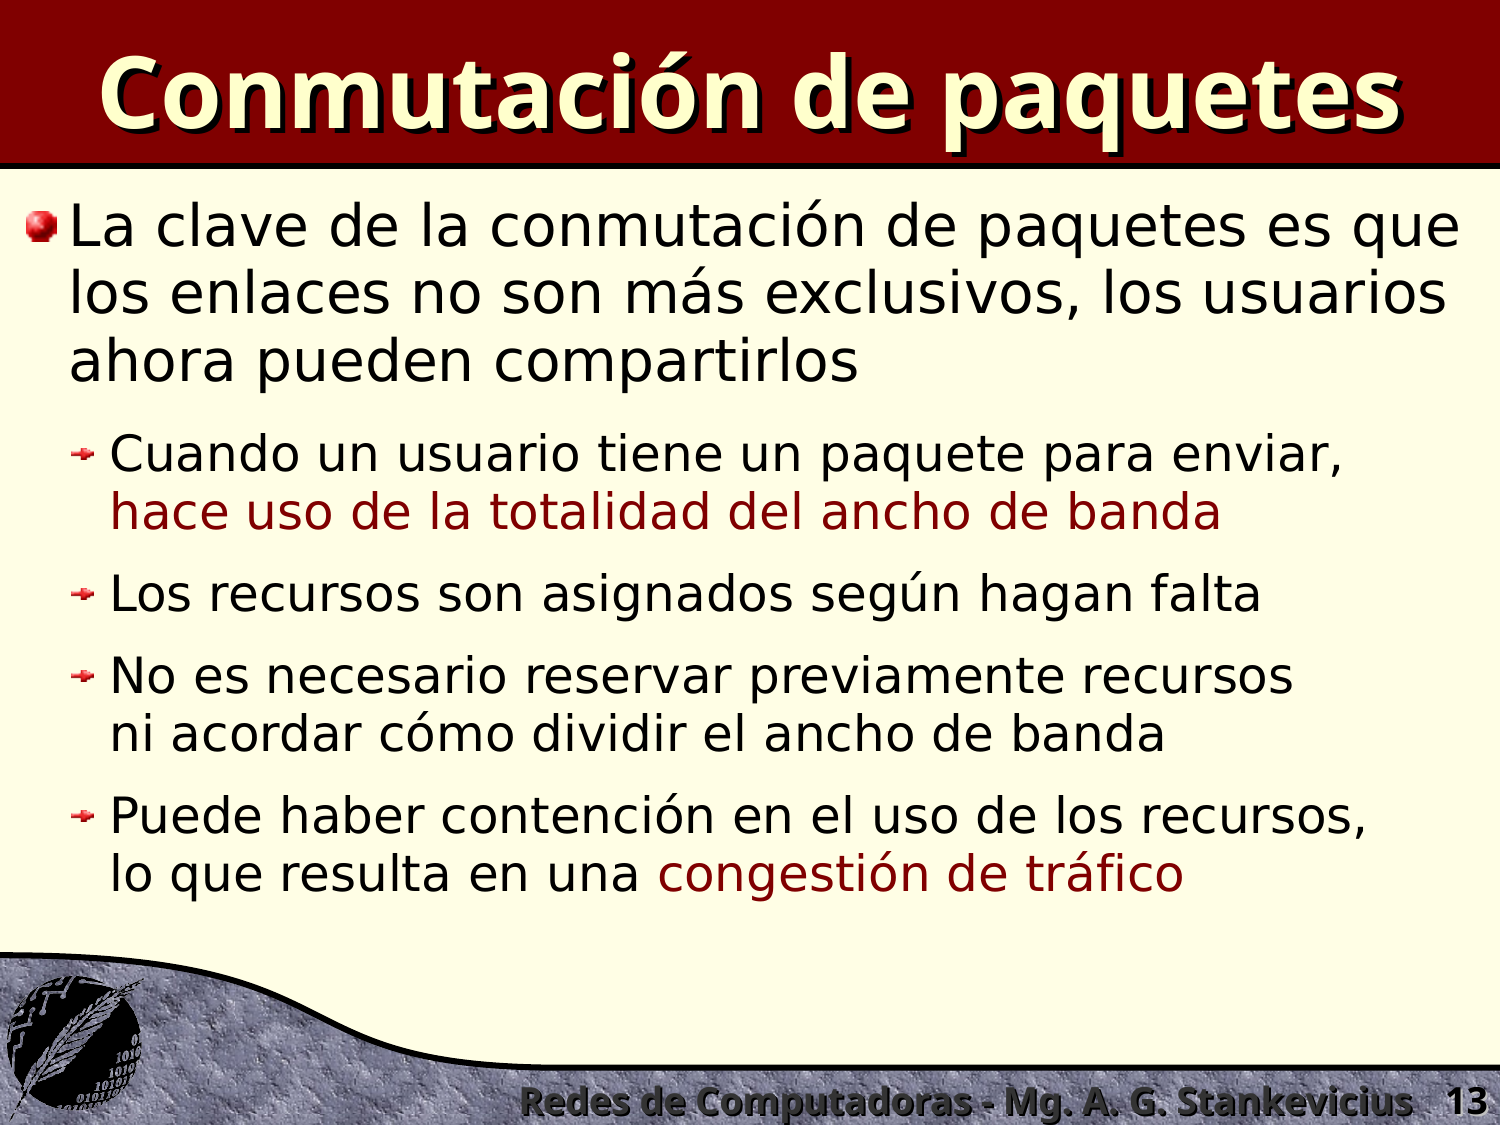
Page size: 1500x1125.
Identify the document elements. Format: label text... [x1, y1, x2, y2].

picture [1047, 1100, 1054, 1110]
picture [790, 1100, 795, 1110]
list La clave de la conmutación de paquetes es que los enlaces no son más exclusivos, los usuarios ahora pueden compartirlos Cuando un usuario tiene un paquete para enviar, hace uso de la totalidad del ancho de banda Los recursos son asignados según hagan falta No es necesario reservar previamente recursos ni acordar cómo dividir el ancho de banda Puede haber contención en el uso de los recursos, lo que resulta en una congestión de tráfico [11, 192, 1486, 904]
picture [0, 959, 1500, 1125]
title Conmutación de paquetes [15, 5, 1485, 160]
